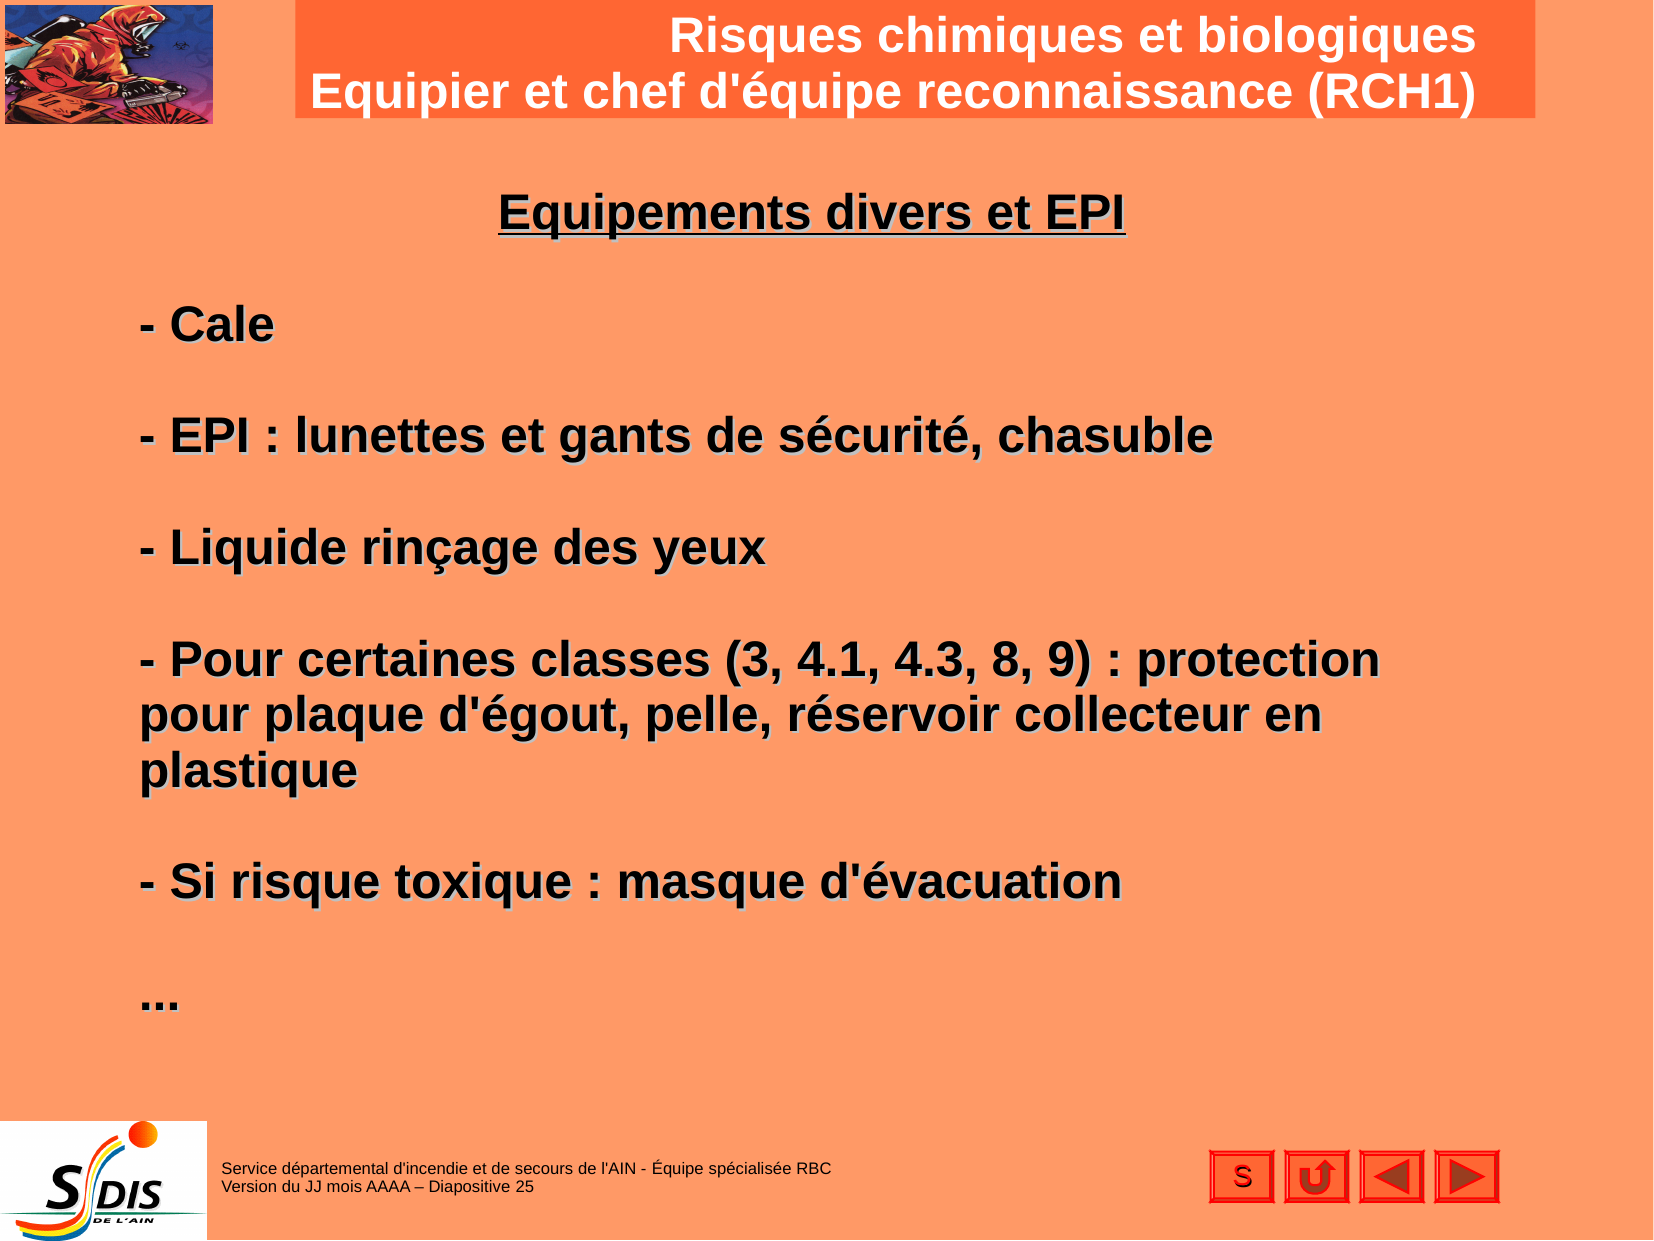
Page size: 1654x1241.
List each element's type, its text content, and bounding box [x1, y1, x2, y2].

text_box - Cale - EPI : lunettes et gants de sécurité, chasuble - Liquide rinçage des yeux - Pour certaines classes (3, 4.1, 4.3, 8, 9) : protection pour plaque d'égout, pelle, réservoir collecteur en plastique - Si risque toxique : masque d'évacuation ... [123, 288, 1512, 1045]
picture [0, 1121, 207, 1241]
text_box Equipements divers et EPI [118, 177, 1506, 296]
text_box S [1217, 1151, 1267, 1200]
text_box [1362, 1151, 1424, 1202]
text_box [1437, 1151, 1499, 1202]
text_box [1287, 1151, 1349, 1202]
picture [5, 5, 213, 124]
text_box [1212, 1151, 1274, 1202]
